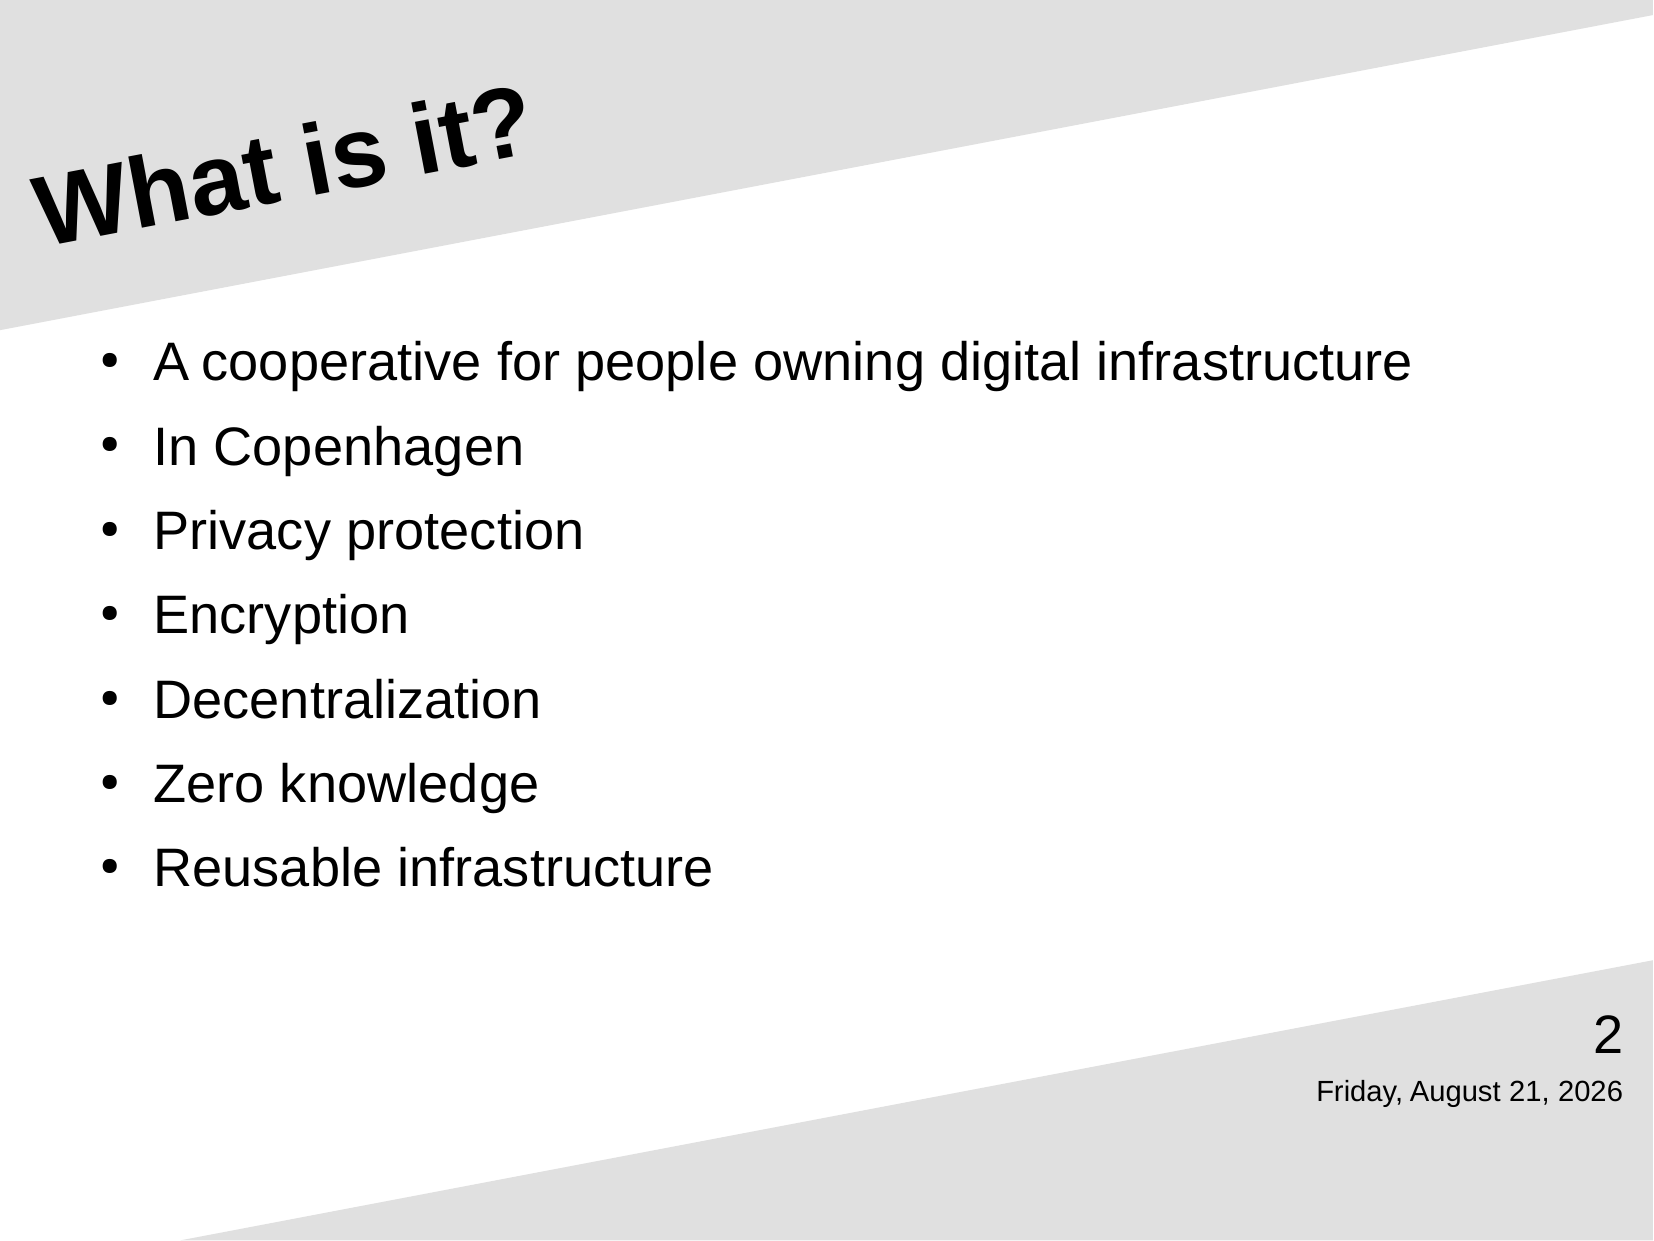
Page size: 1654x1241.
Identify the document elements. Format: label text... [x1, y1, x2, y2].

list A cooperative for people owning digital infrastructure In Copenhagen Privacy protection Encryption Decentralization Zero knowledge Reusable infrastructure [82, 331, 1538, 1052]
title What is it? [16, 0, 1518, 315]
